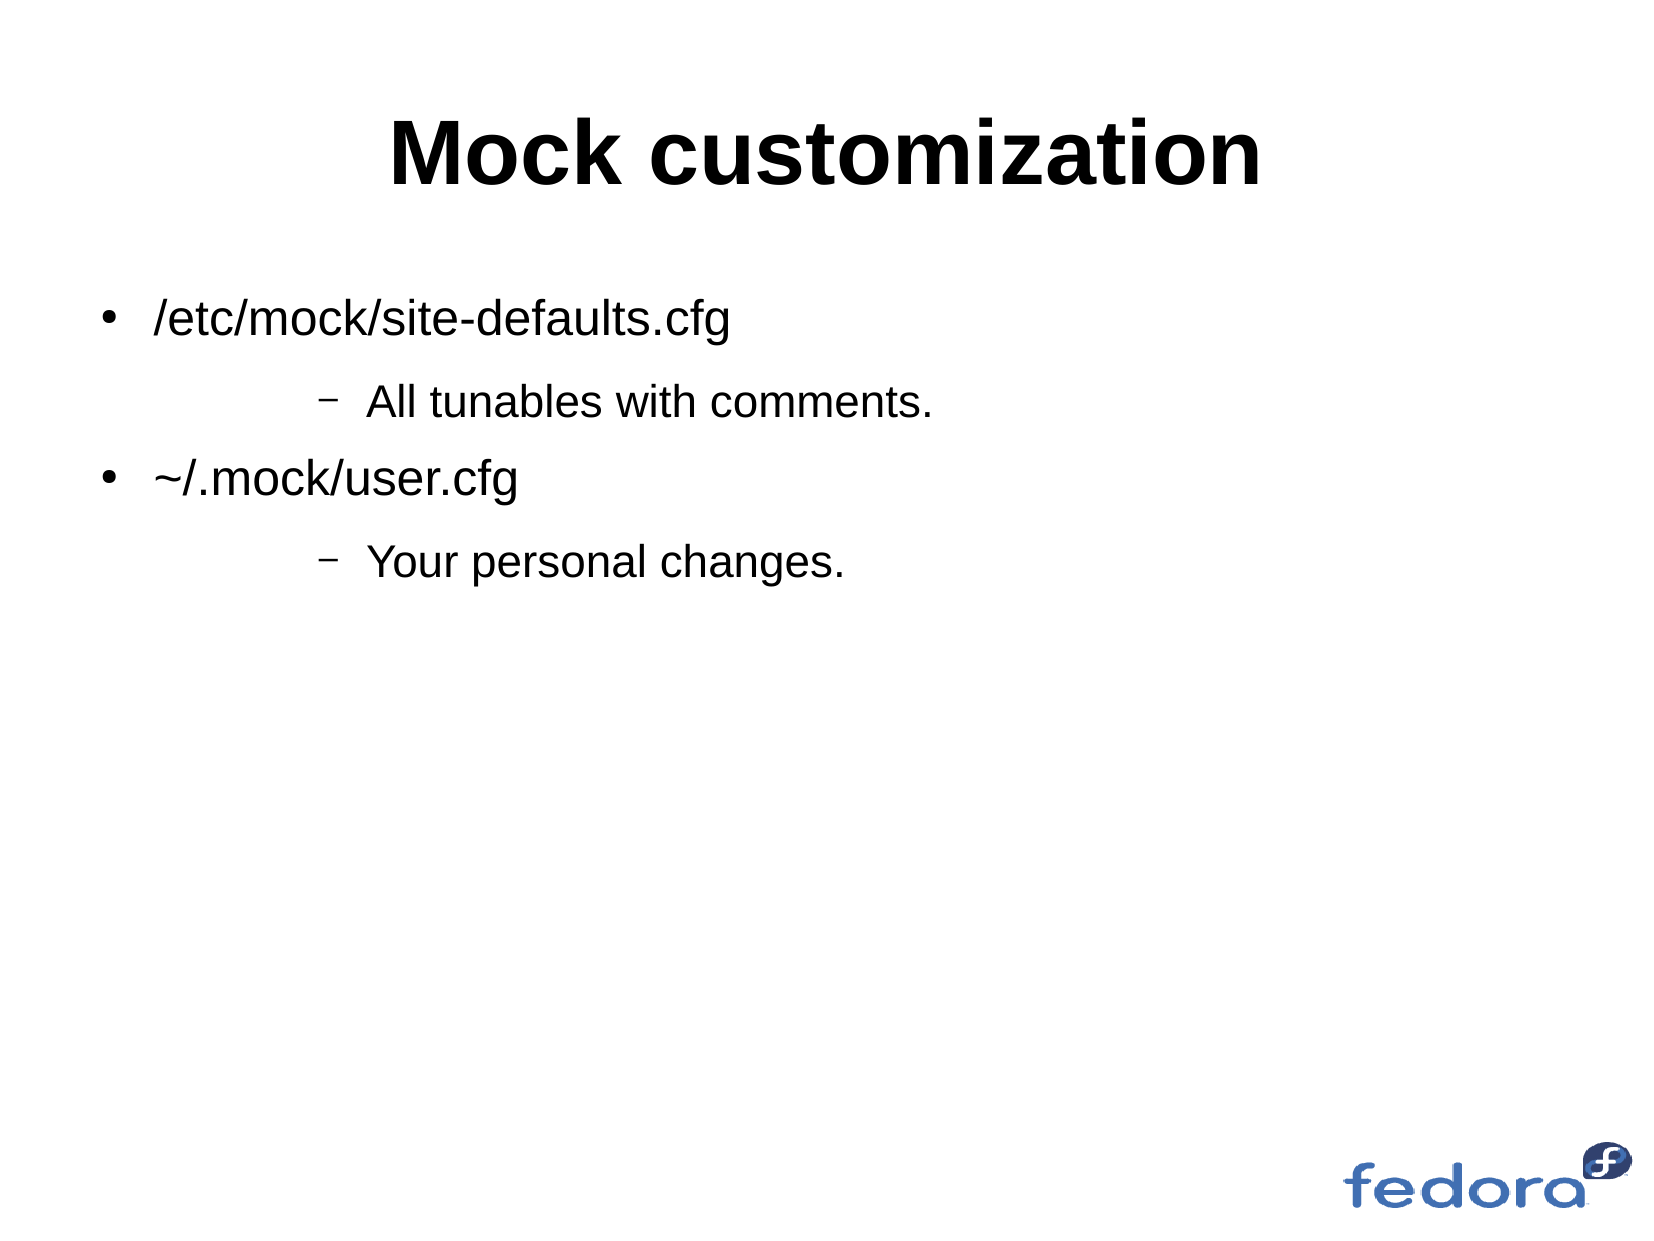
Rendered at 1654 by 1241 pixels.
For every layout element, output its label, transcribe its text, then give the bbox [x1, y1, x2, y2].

list /etc/mock/site-defaults.cfg All tunables with comments. ~/.mock/user.cfg Your personal changes. [82, 290, 1571, 1109]
picture [1332, 1124, 1651, 1227]
title Mock customization [82, 49, 1571, 257]
